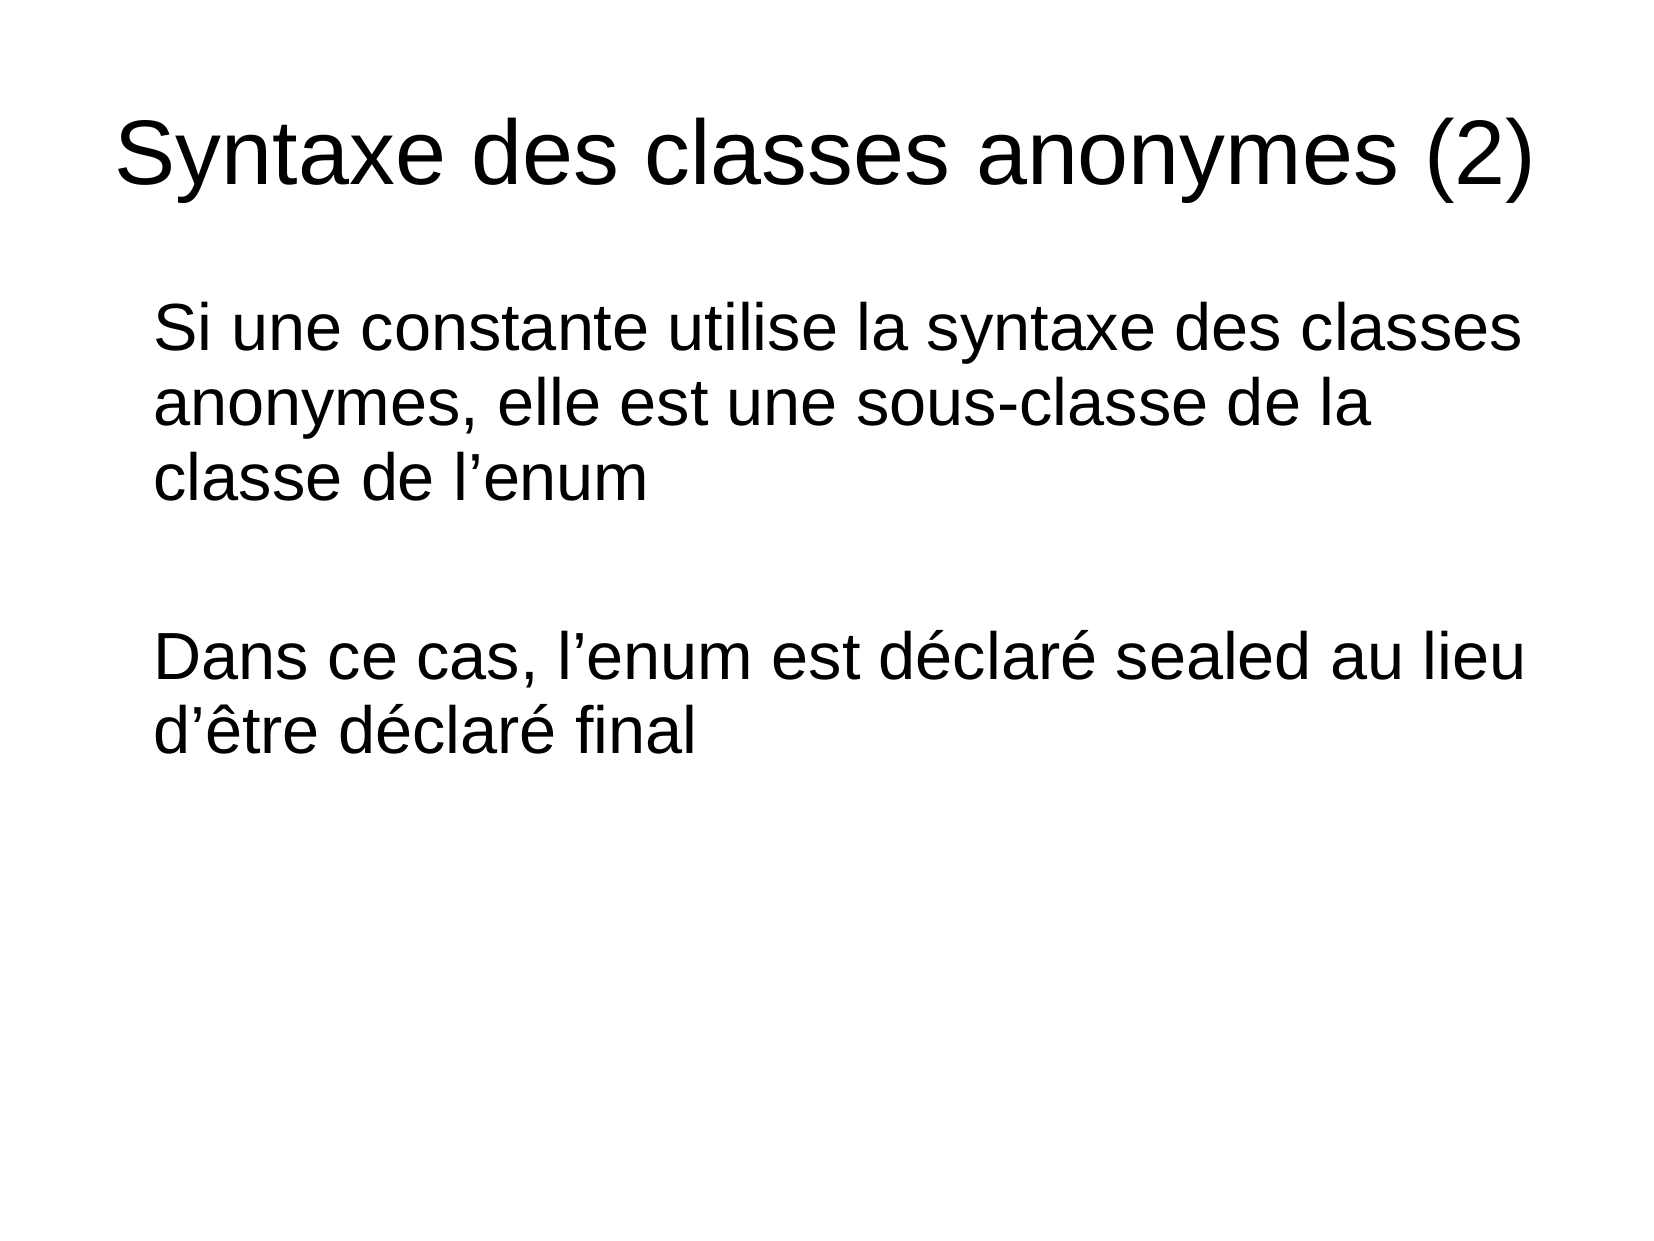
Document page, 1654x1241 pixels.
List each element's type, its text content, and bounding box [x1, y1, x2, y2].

list Si une constante utilise la syntaxe des classes anonymes, elle est une sous-classe de la classe de l’enum Dans ce cas, l’enum est déclaré sealed au lieu d’être déclaré final [82, 290, 1571, 1141]
title Syntaxe des classes anonymes (2) [82, 49, 1571, 257]
